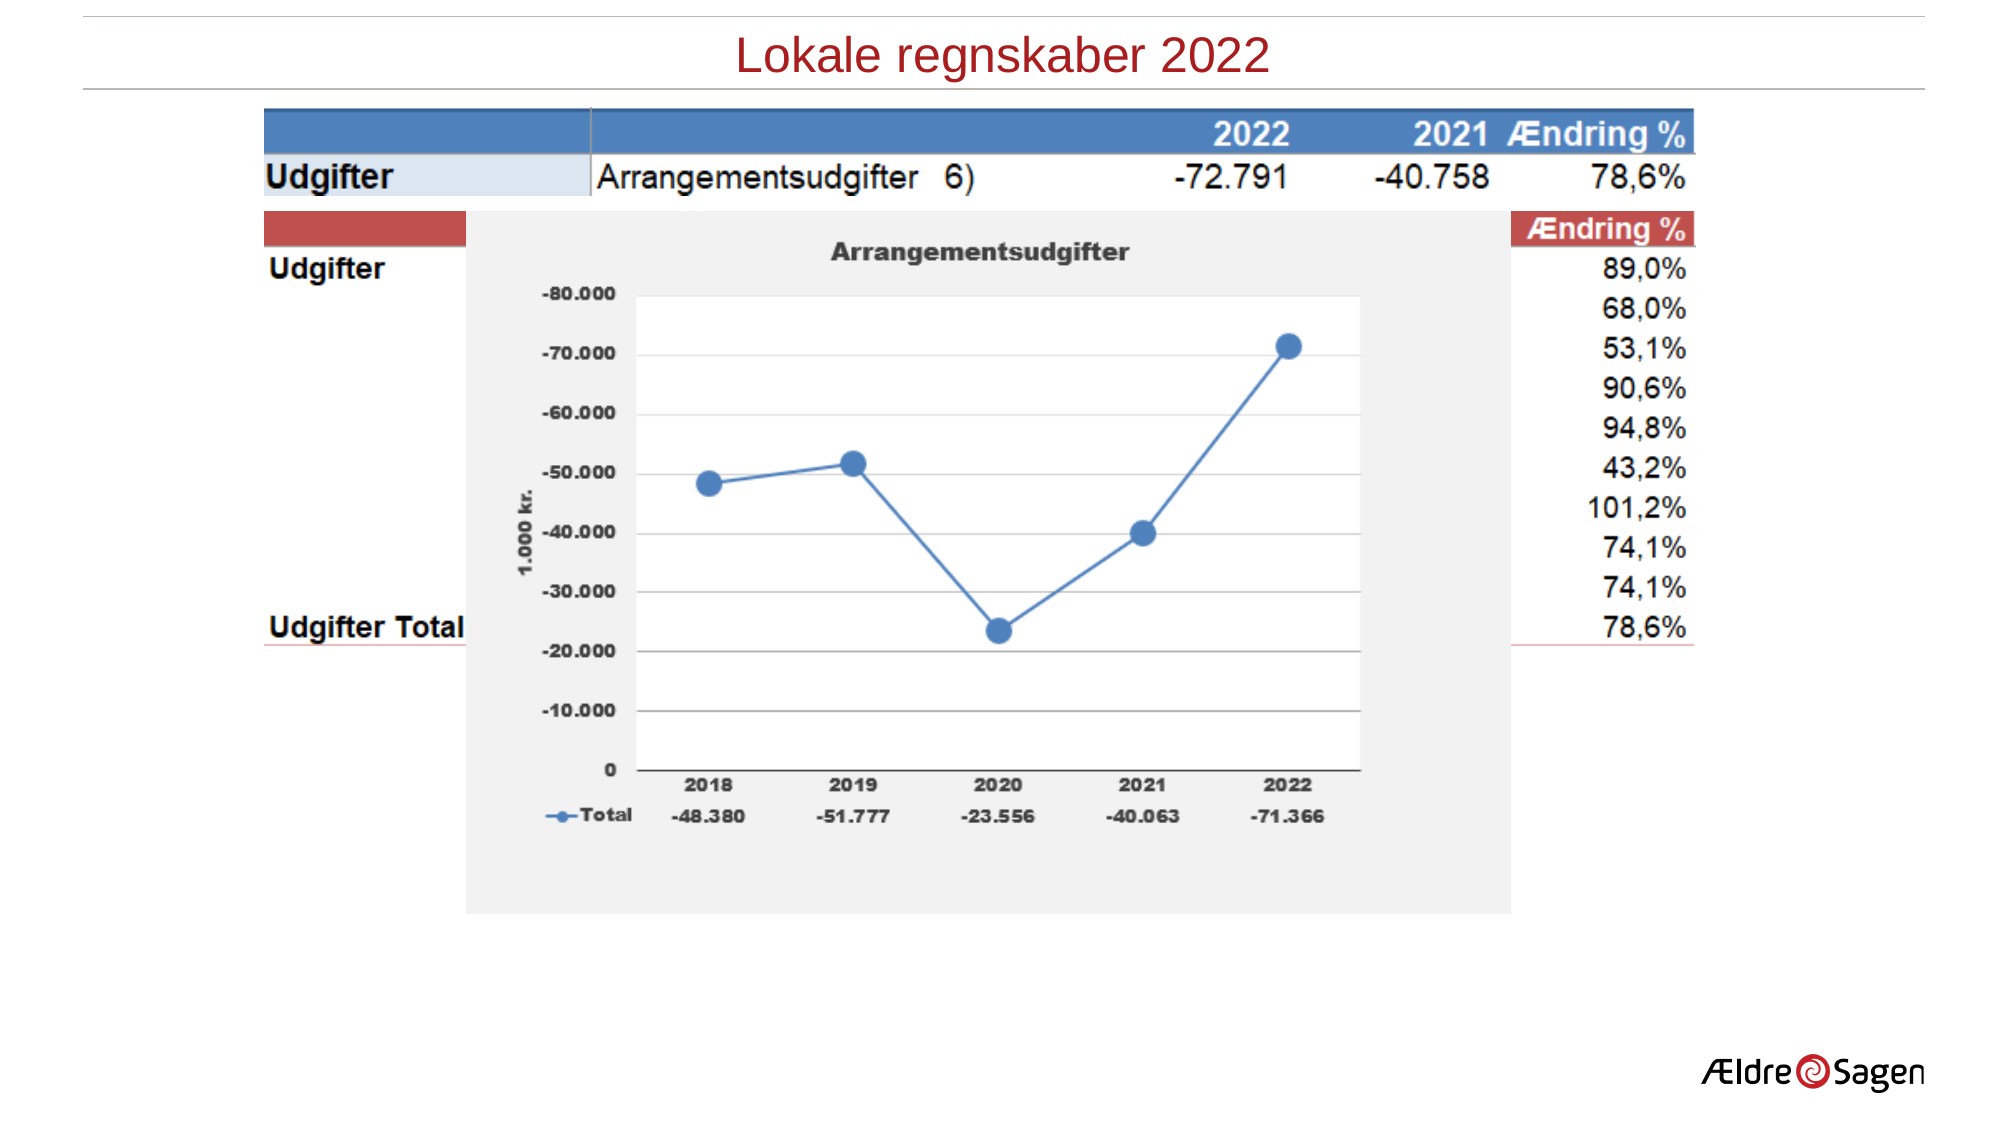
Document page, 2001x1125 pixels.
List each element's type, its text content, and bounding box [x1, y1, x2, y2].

picture [264, 211, 1696, 914]
text_box Lokale regnskaber 2022 [82, 14, 1925, 92]
picture [264, 107, 1696, 196]
